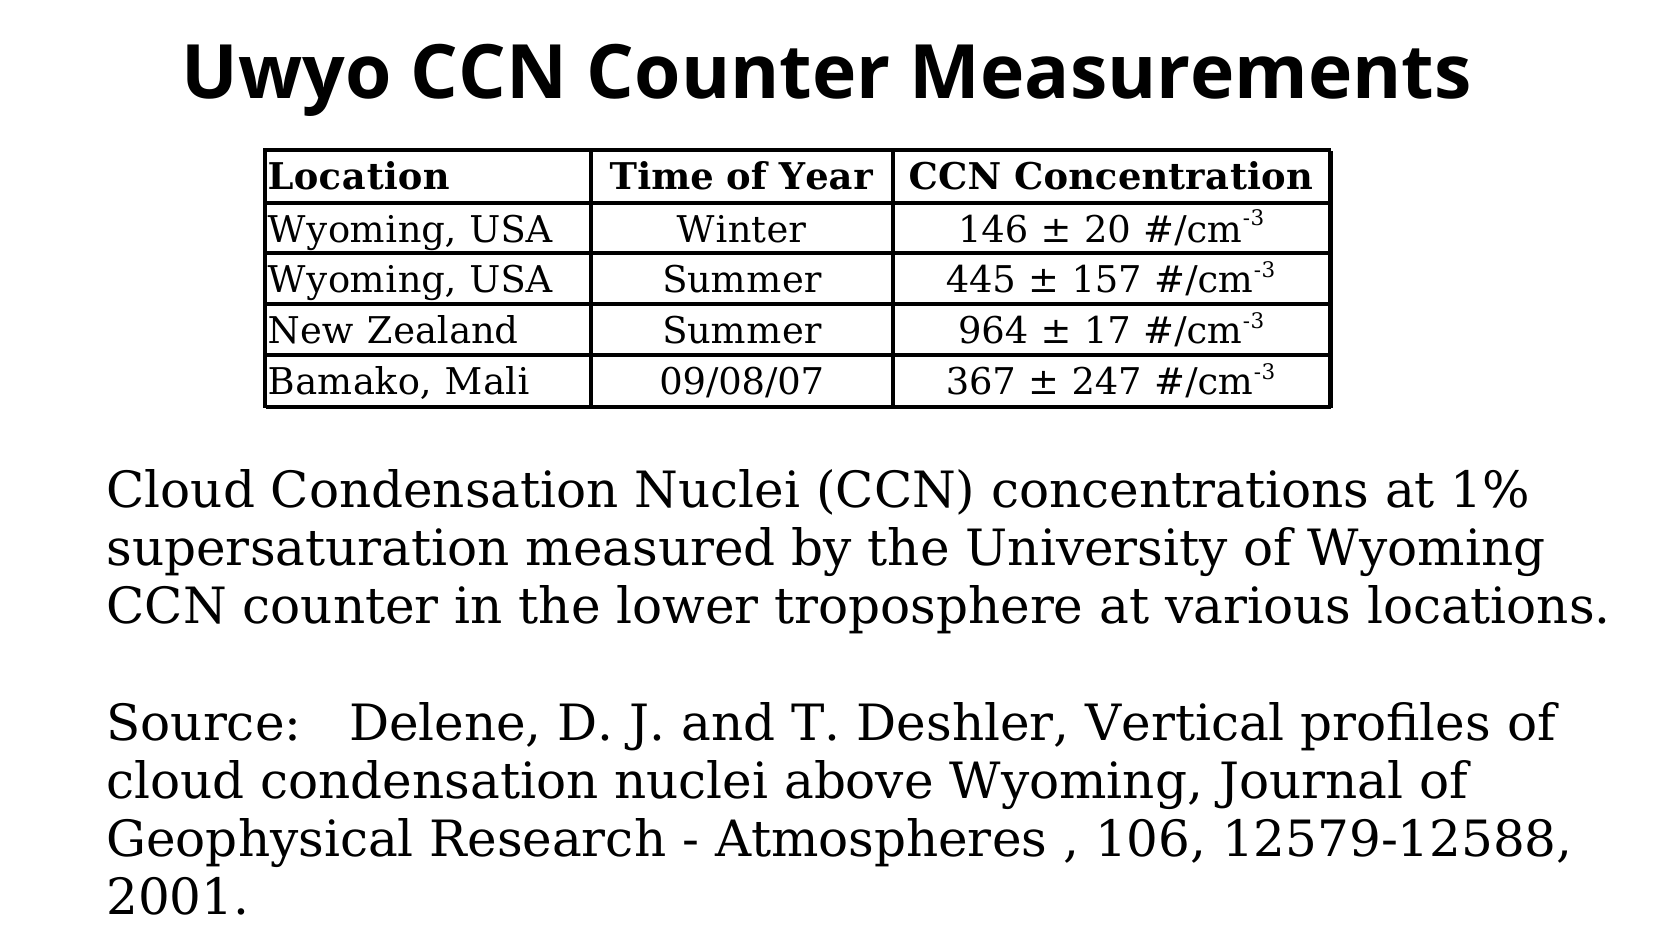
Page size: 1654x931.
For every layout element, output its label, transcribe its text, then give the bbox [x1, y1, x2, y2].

text_box Cloud Condensation Nuclei (CCN) concentrations at 1% supersaturation measured by the University of Wyoming CCN counter in the lower troposphere at various locations. Source: Delene, D. J. and T. Deshler, Vertical profiles of cloud condensation nuclei above Wyoming, Journal of Geophysical Research - Atmospheres , 106, 12579-12588, 2001. [0, 460, 1649, 861]
picture [262, 148, 1337, 413]
title Uwyo CCN Counter Measurements [0, 23, 1654, 125]
